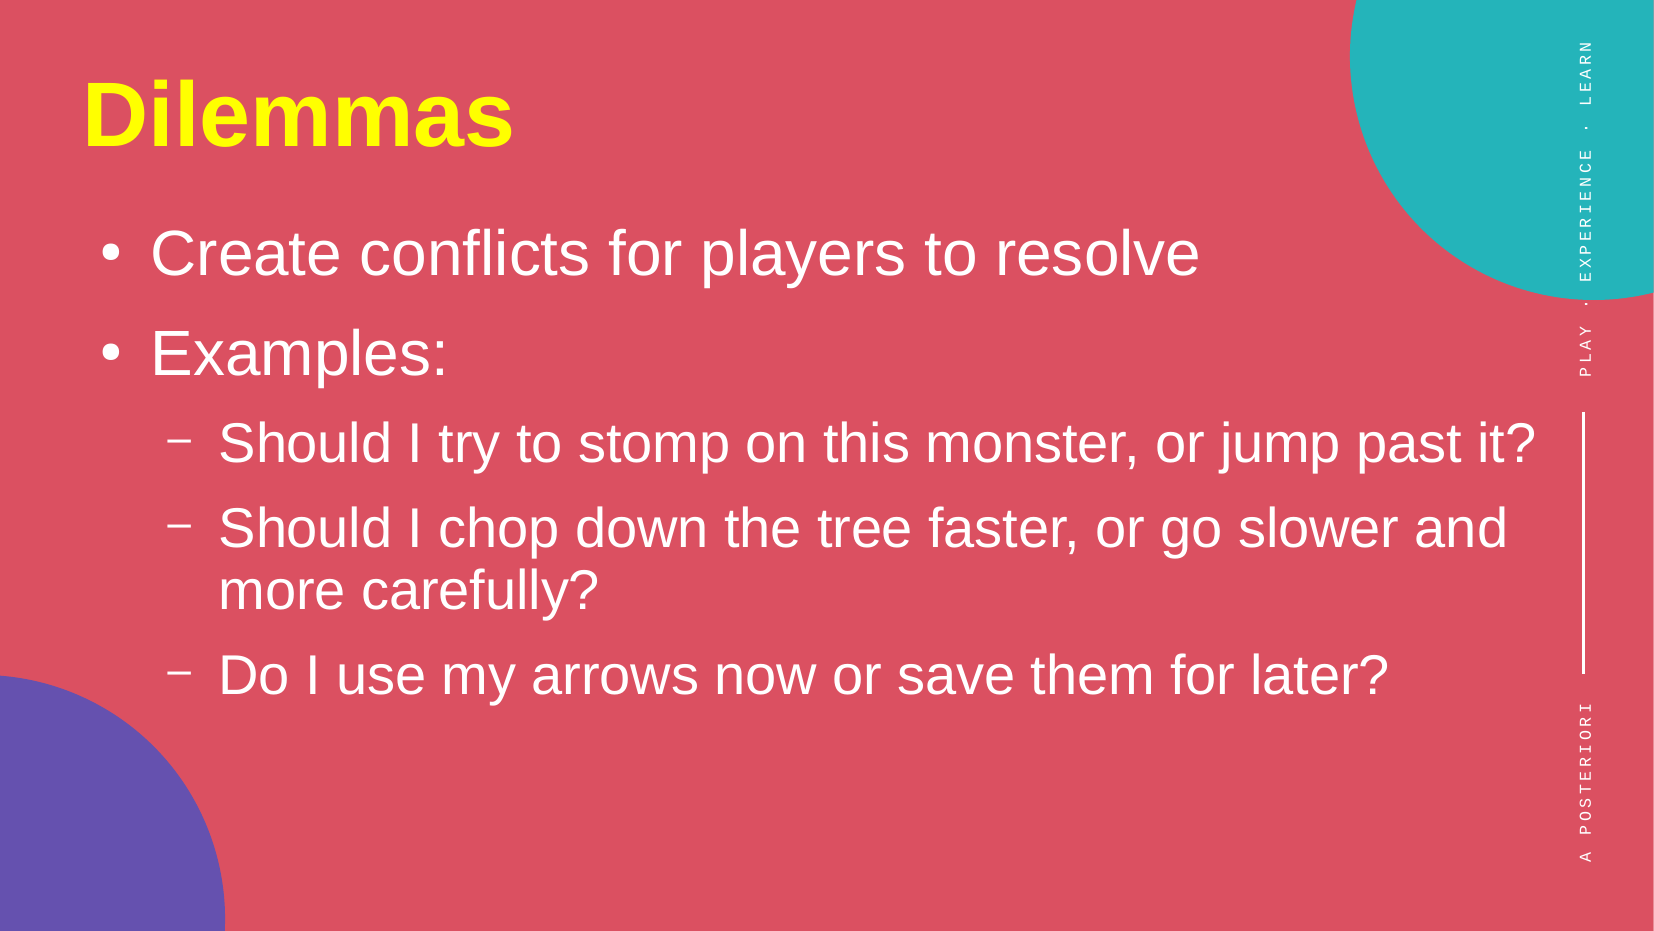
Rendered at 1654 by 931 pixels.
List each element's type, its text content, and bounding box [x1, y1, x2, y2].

list Create conflicts for players to resolve Examples: Should I try to stomp on this monster, or jump past it? Should I chop down the tree faster, or go slower and more carefully? Do I use my arrows now or save them for later? [82, 217, 1571, 758]
title Dilemmas [82, 37, 1351, 193]
